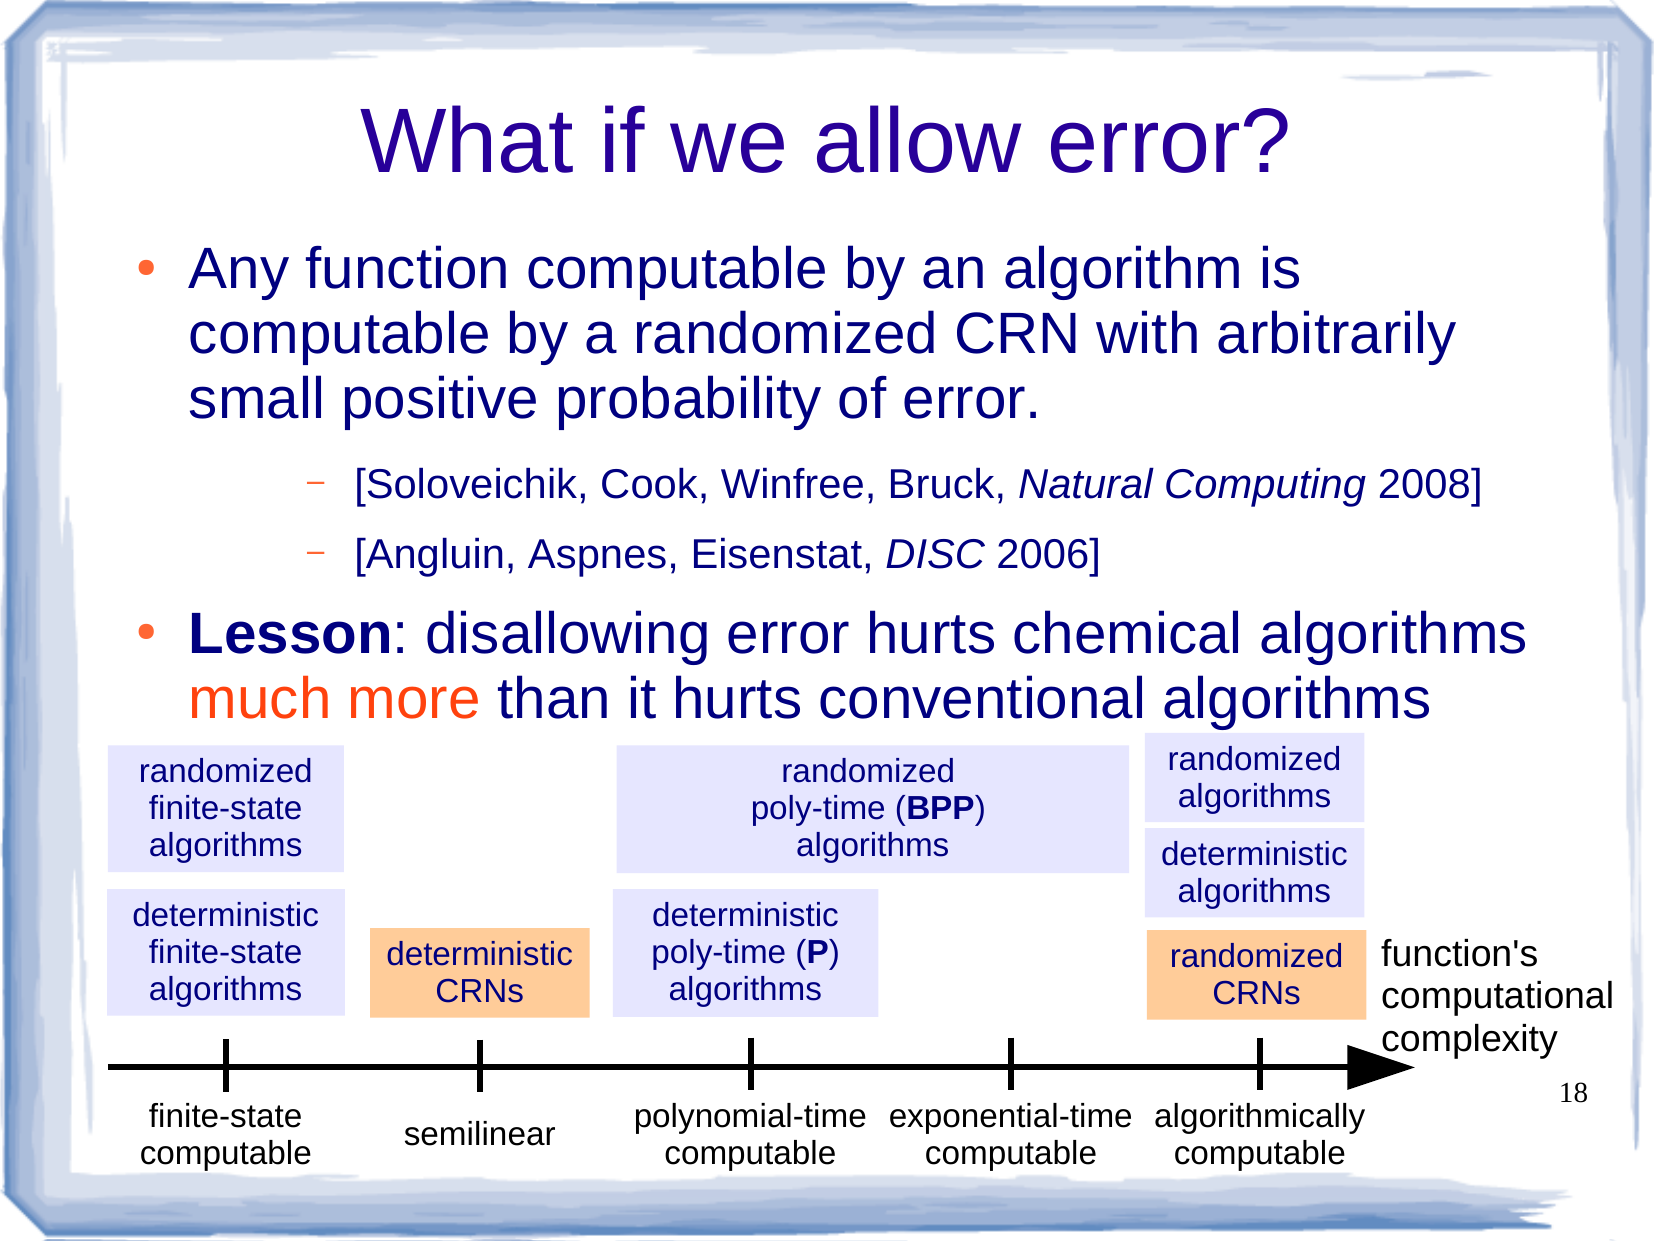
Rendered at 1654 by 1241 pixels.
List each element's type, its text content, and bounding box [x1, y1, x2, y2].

text_box polynomial-time computable [612, 1090, 873, 1180]
text_box randomized finite-state algorithms [107, 745, 344, 873]
text_box randomized algorithms [1144, 732, 1365, 823]
text_box finite-state computable [116, 1090, 336, 1180]
text_box function's computational complexity [1366, 925, 1641, 1067]
text_box deterministic poly-time (P) algorithms [612, 889, 879, 1017]
text_box semilinear [388, 1108, 571, 1161]
text_box randomized poly-time (BPP) algorithms [616, 745, 1130, 874]
list Any function computable by an algorithm is computable by a randomized CRN with arbitrarily small positive probability of error. [Soloveichik, Cook, Winfree, Bruck, Natural Computing 2008] [Angluin, Aspnes, Eisenstat, DISC 2006] Lesson: disallowing error hurts chemical algorithms much more than it hurts conventional algorithms [118, 236, 1571, 746]
picture [0, 0, 1654, 1241]
text_box randomized CRNs [1146, 930, 1366, 1020]
text_box deterministic finite-state algorithms [107, 889, 345, 1016]
text_box exponential-time computable [873, 1090, 1149, 1180]
text_box deterministic algorithms [1144, 828, 1365, 918]
title What if we allow error? [82, 37, 1571, 245]
text_box deterministic CRNs [370, 928, 590, 1018]
text_box algorithmically computable [1149, 1090, 1383, 1180]
